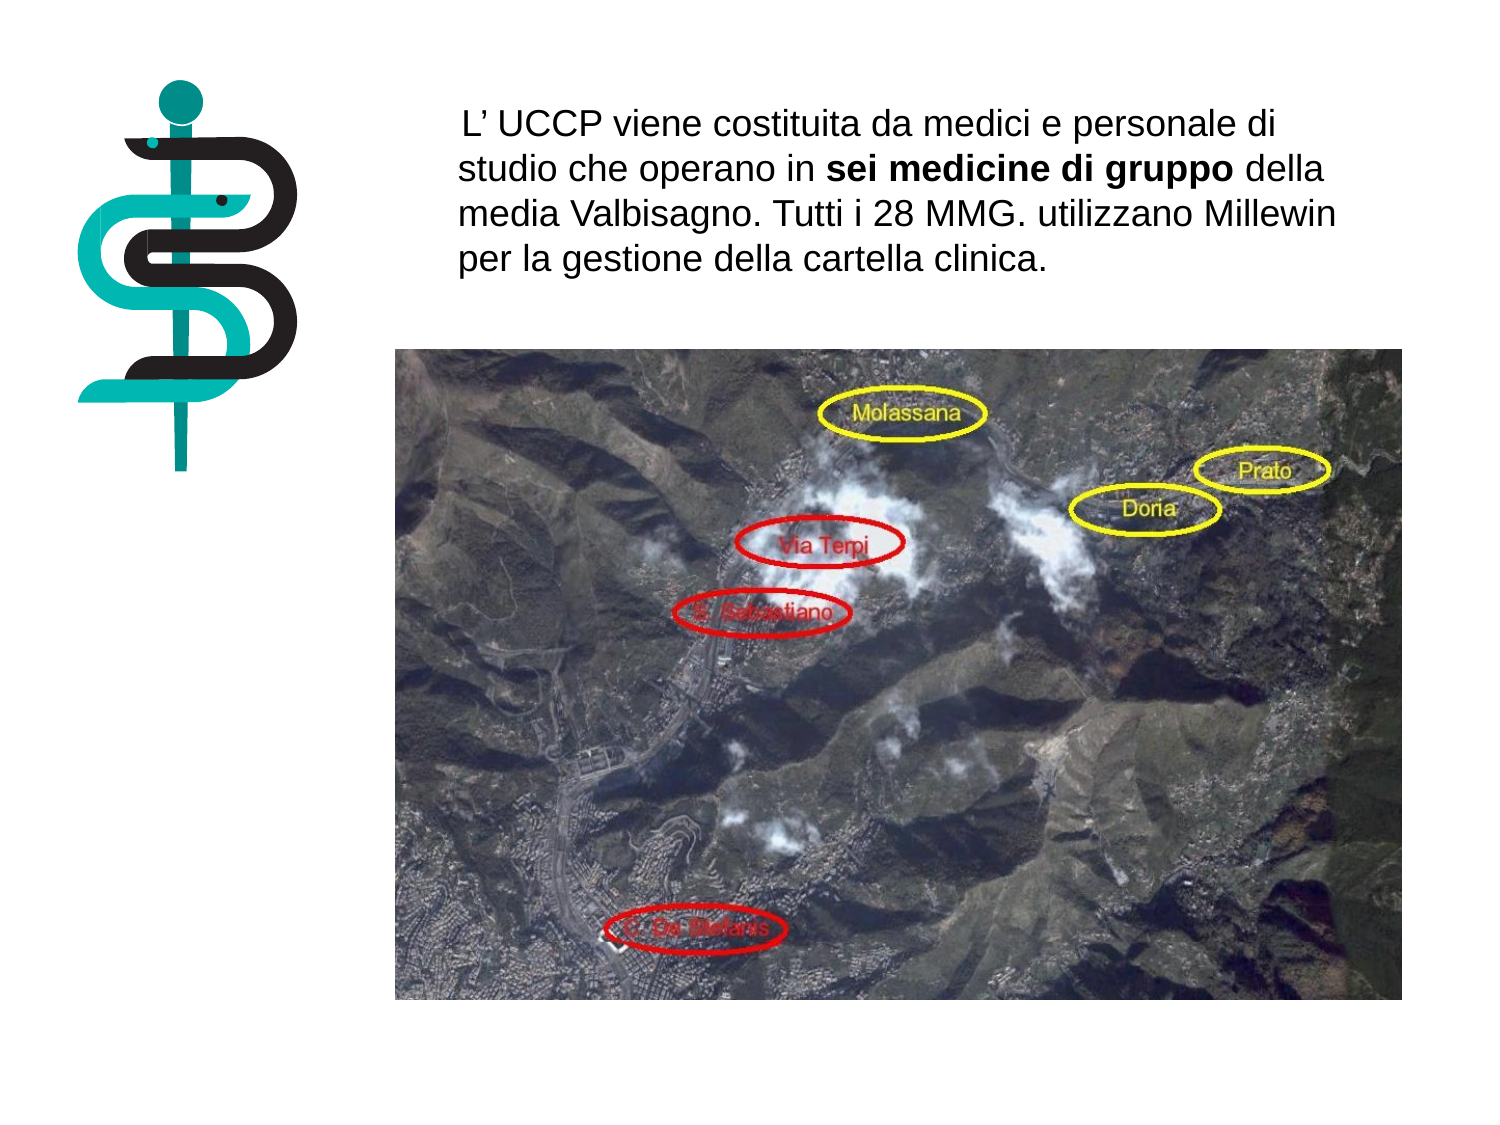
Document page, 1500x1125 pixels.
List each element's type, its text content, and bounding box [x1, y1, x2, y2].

picture [395, 349, 1402, 1000]
text_box [77, 124, 298, 472]
text_box [159, 81, 203, 124]
text_box L’ UCCP viene costituita da medici e personale di studio che operano in sei medicine di gruppo della media Valbisagno. Tutti i 28 MMG. utilizzano Millewin per la gestione della cartella clinica. [443, 91, 1370, 286]
